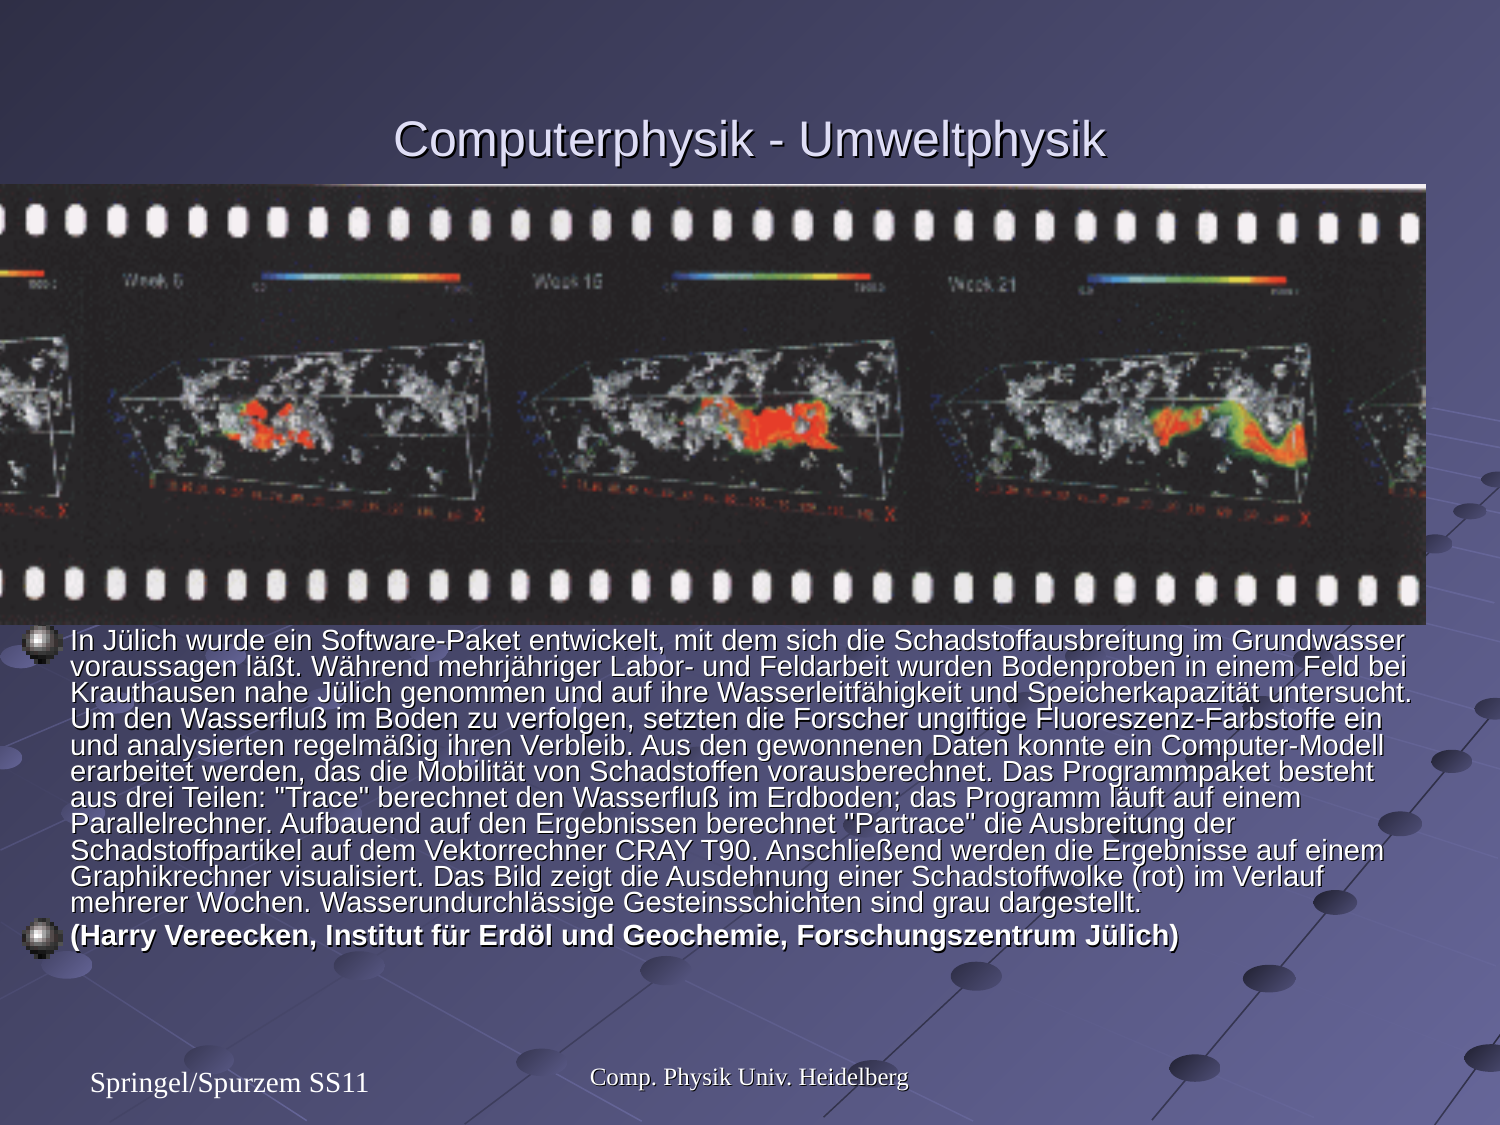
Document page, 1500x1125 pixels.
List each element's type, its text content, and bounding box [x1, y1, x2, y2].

list In Jülich wurde ein Software-Paket entwickelt, mit dem sich die Schadstoffausbreitung im Grundwasser voraussagen läßt. Während mehrjähriger Labor- und Feldarbeit wurden Bodenproben in einem Feld bei Krauthausen nahe Jülich genommen und auf ihre Wasserleitfähigkeit und Speicherkapazität untersucht. Um den Wasserfluß im Boden zu verfolgen, setzten die Forscher ungiftige Fluoreszenz-Farbstoffe ein und analysierten regelmäßig ihren Verbleib. Aus den gewonnenen Daten konnte ein Computer-Modell erarbeitet werden, das die Mobilität von Schadstoffen vorausberechnet. Das Programmpaket besteht aus drei Teilen: "Trace" berechnet den Wasserfluß im Erdboden; das Programm läuft auf einem Parallelrechner. Aufbauend auf den Ergebnissen berechnet "Partrace" die Ausbreitung der Schadstoffpartikel auf dem Vektorrechner CRAY T90. Anschließend werden die Ergebnisse auf einem Graphikrechner visualisiert. Das Bild zeigt die Ausdehnung einer Schadstoffwolke (rot) im Verlauf mehrerer Wochen. Wasserundurchlässige Gesteinsschichten sind grau dargestellt. (Harry Vereecken, Institut für Erdöl und Geochemie, Forschungszentrum Jülich) [0, 621, 1436, 1007]
picture [0, 184, 1426, 625]
title Computerphysik - Umweltphysik [75, 45, 1426, 233]
